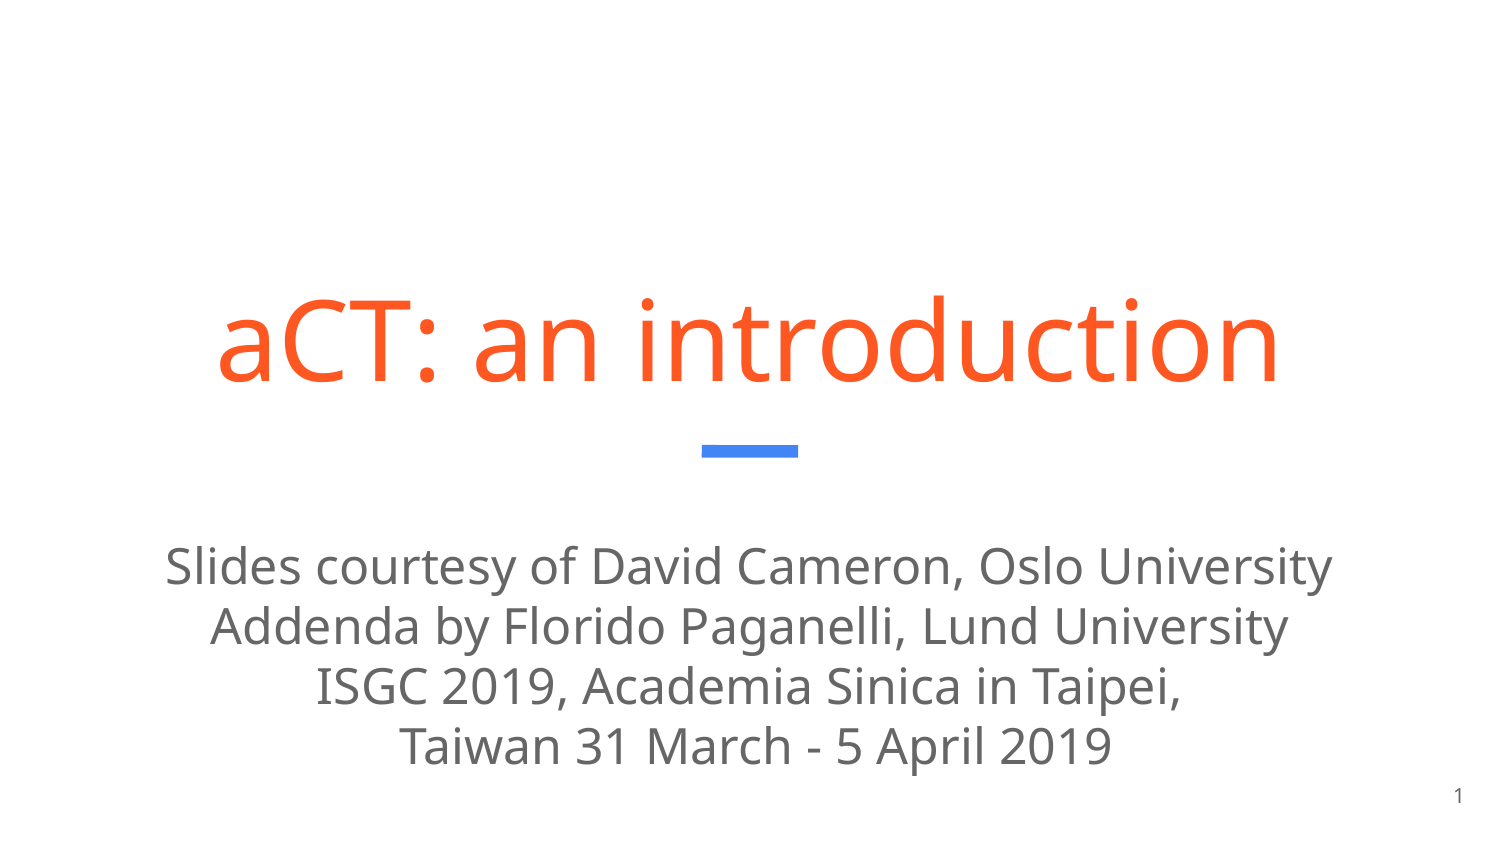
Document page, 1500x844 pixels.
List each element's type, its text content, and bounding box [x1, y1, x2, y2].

title aCT: an introduction [51, 97, 1449, 419]
subtitle Slides courtesy of David Cameron, Oslo University Addenda by Florido Paganelli, Lund University ISGC 2019, Academia Sinica in Taipei, Taiwan 31 March - 5 April 2019 [51, 519, 1449, 640]
slide_number <number> [1389, 764, 1480, 830]
